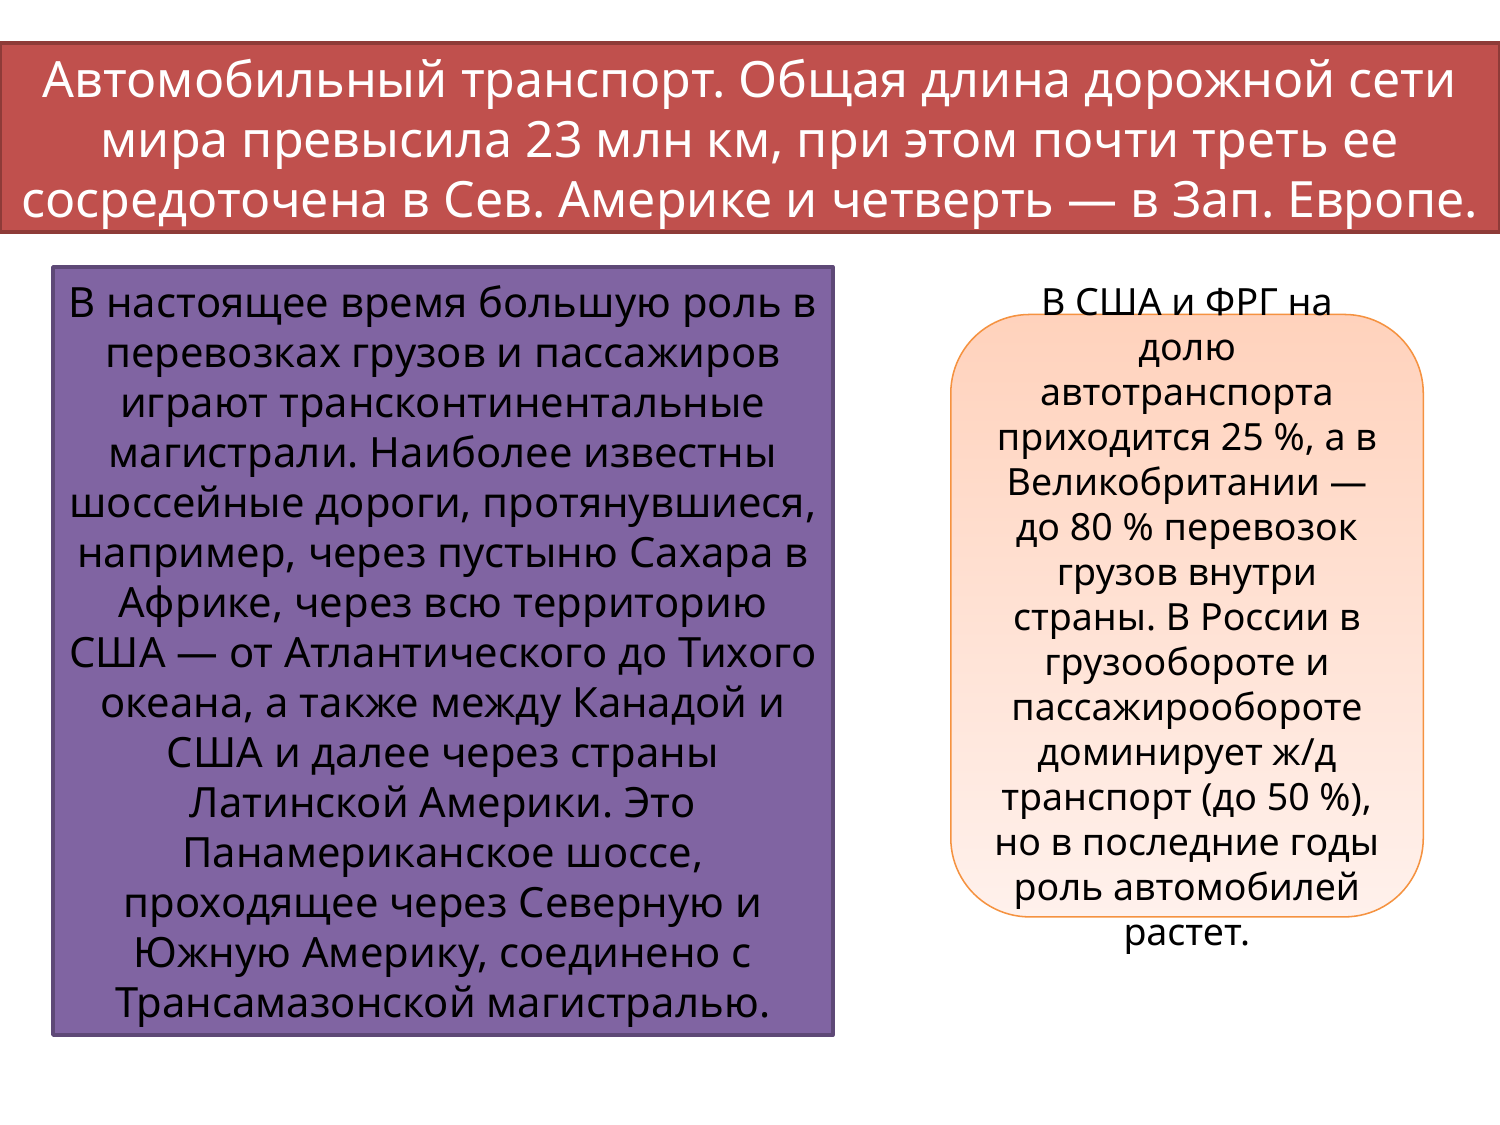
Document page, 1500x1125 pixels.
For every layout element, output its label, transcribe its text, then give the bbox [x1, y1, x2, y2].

text_box Автомобильный транспорт. Общая длина дорожной сети мира превысила 23 млн км, при этом почти треть ее сосредоточена в Сев. Америке и четверть — в Зап. Европе. [0, 42, 1500, 232]
text_box В настоящее время большую роль в перевозках грузов и пассажиров играют трансконтинентальные магистрали. Наиболее известны шоссейные дороги, протянувшиеся, например, через пустыню Сахара в Африке, через всю территорию США — от Атлантического до Тихого океана, а также между Канадой и США и далее через страны Латинской Америки. Это Панамериканское шоссе, проходящее через Северную и Южную Америку, соединено с Трансамазонской магистралью. [53, 267, 833, 1035]
text_box В США и ФРГ на долю автотранспорта приходится 25 %, а в Великобритании — до 80 % перевозок грузов внутри страны. В России в грузообороте и пассажирообороте доминирует ж/д транспорт (до 50 %), но в последние годы роль автомобилей растет. [950, 314, 1424, 917]
